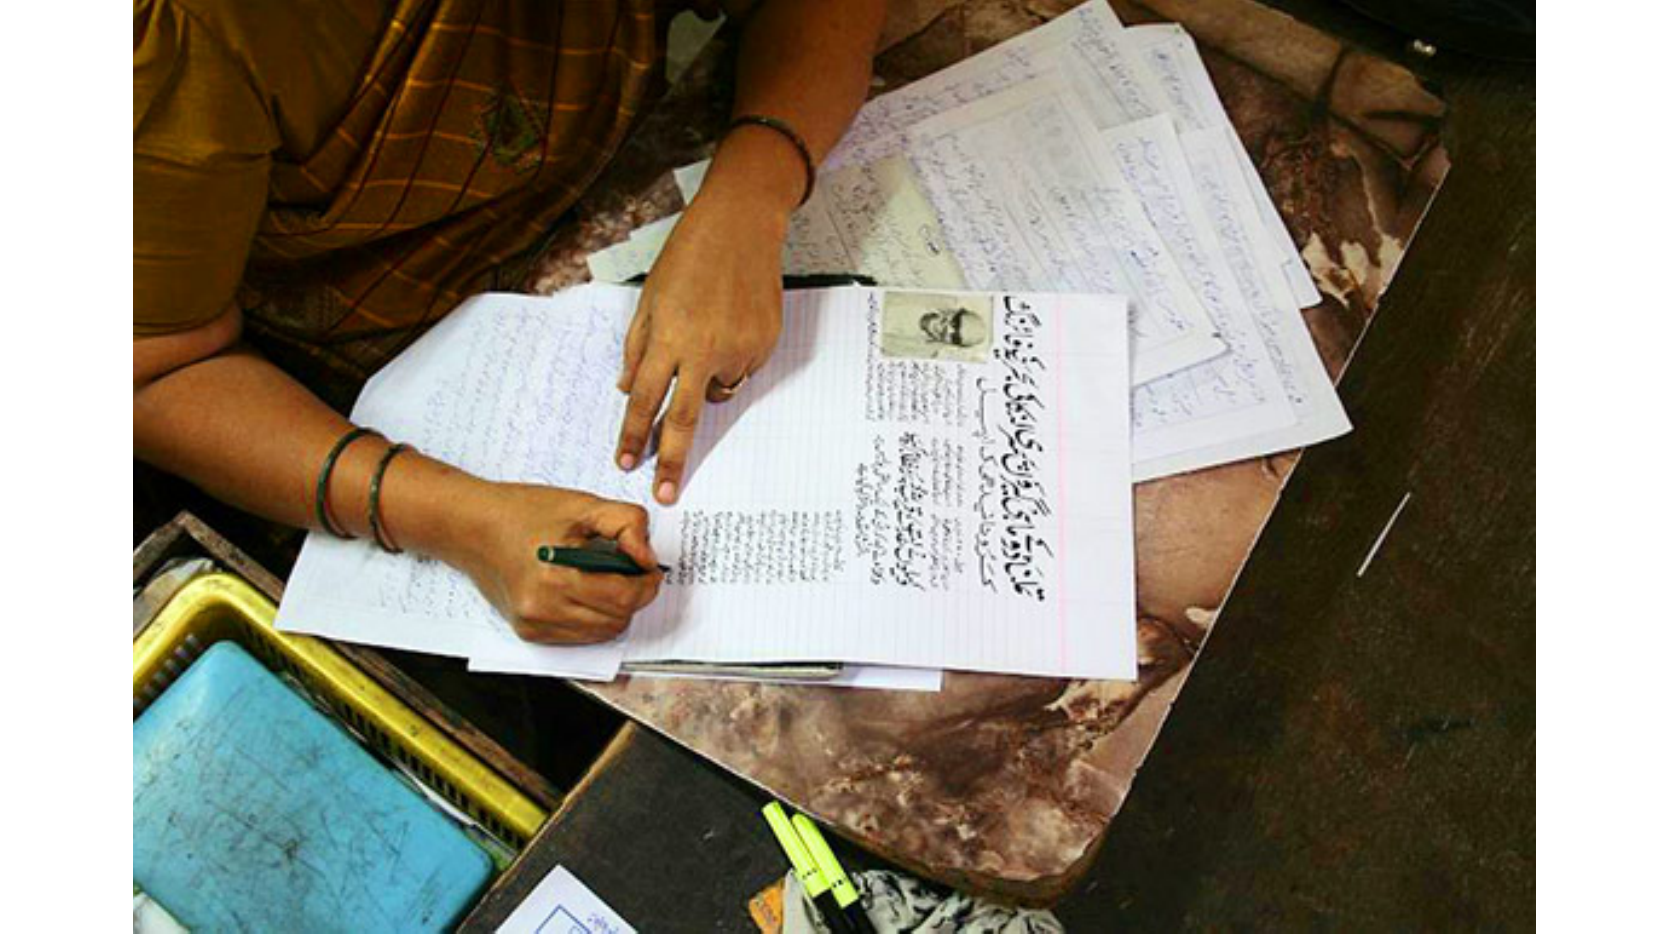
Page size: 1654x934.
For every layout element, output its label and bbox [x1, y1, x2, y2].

picture [133, 0, 1536, 934]
